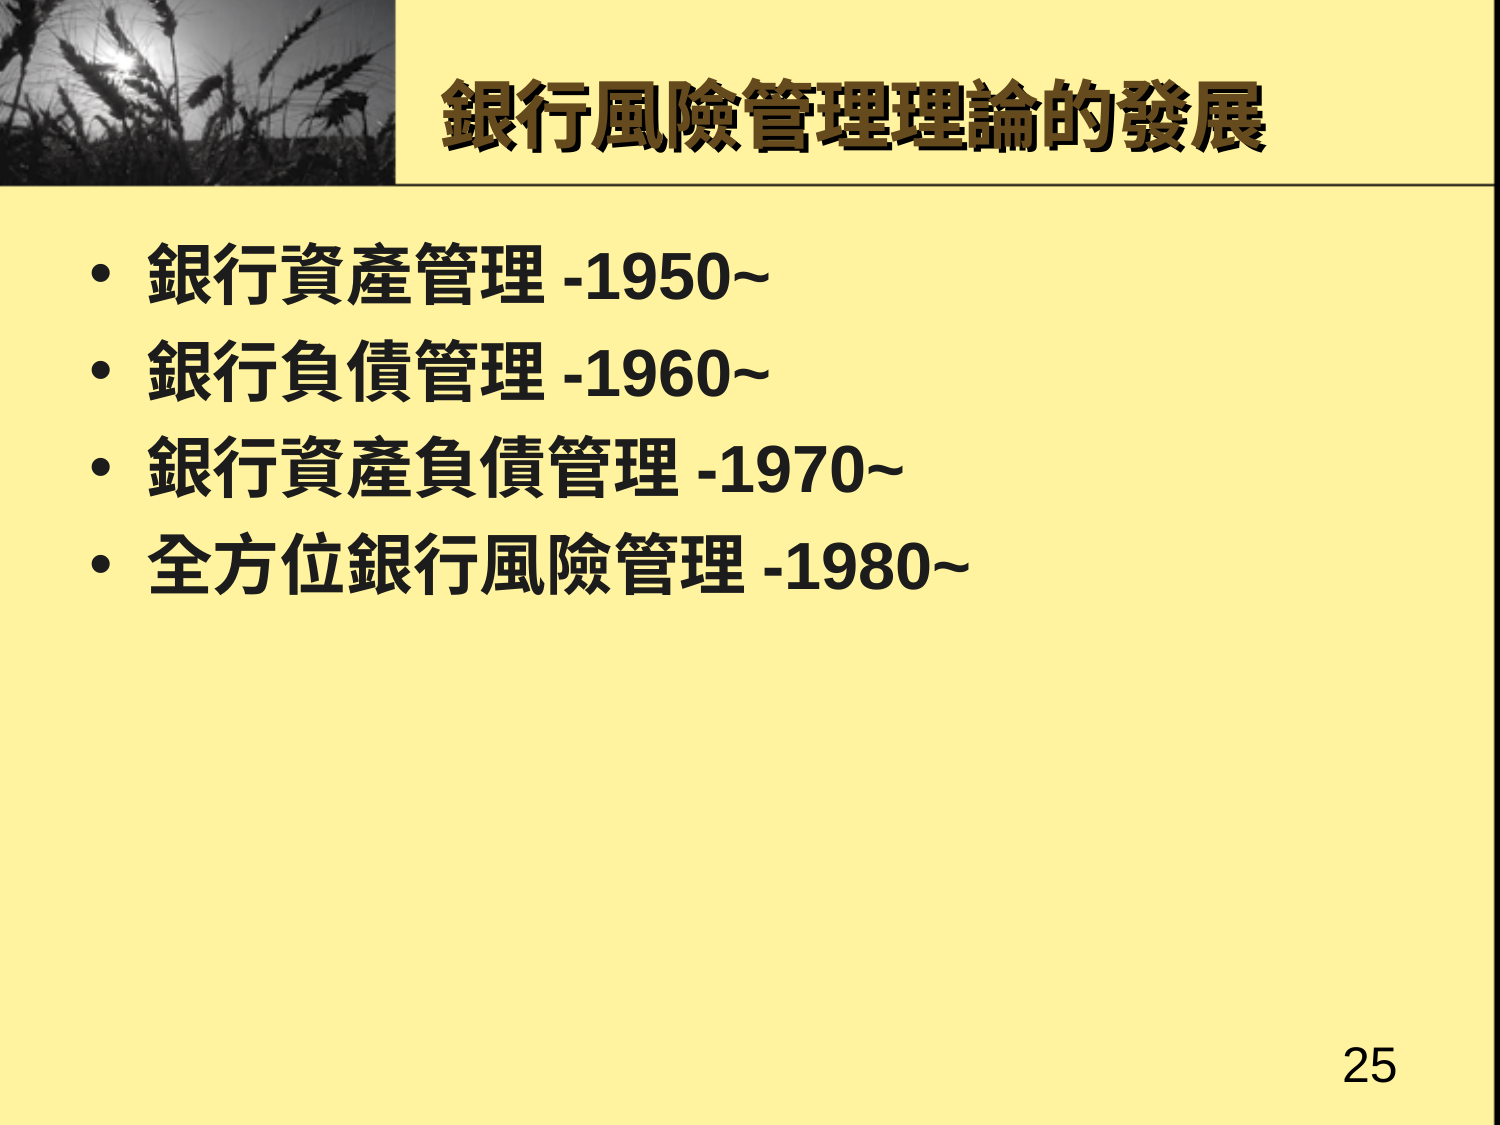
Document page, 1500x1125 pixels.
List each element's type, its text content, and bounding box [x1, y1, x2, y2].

title 銀行風險管理理論的發展 [424, 14, 1413, 211]
picture [0, 0, 1500, 1125]
list 銀行資產管理-1950~ 銀行負債管理-1960~ 銀行資產負債管理-1970~ 全方位銀行風險管理-1980~ [75, 224, 1413, 976]
